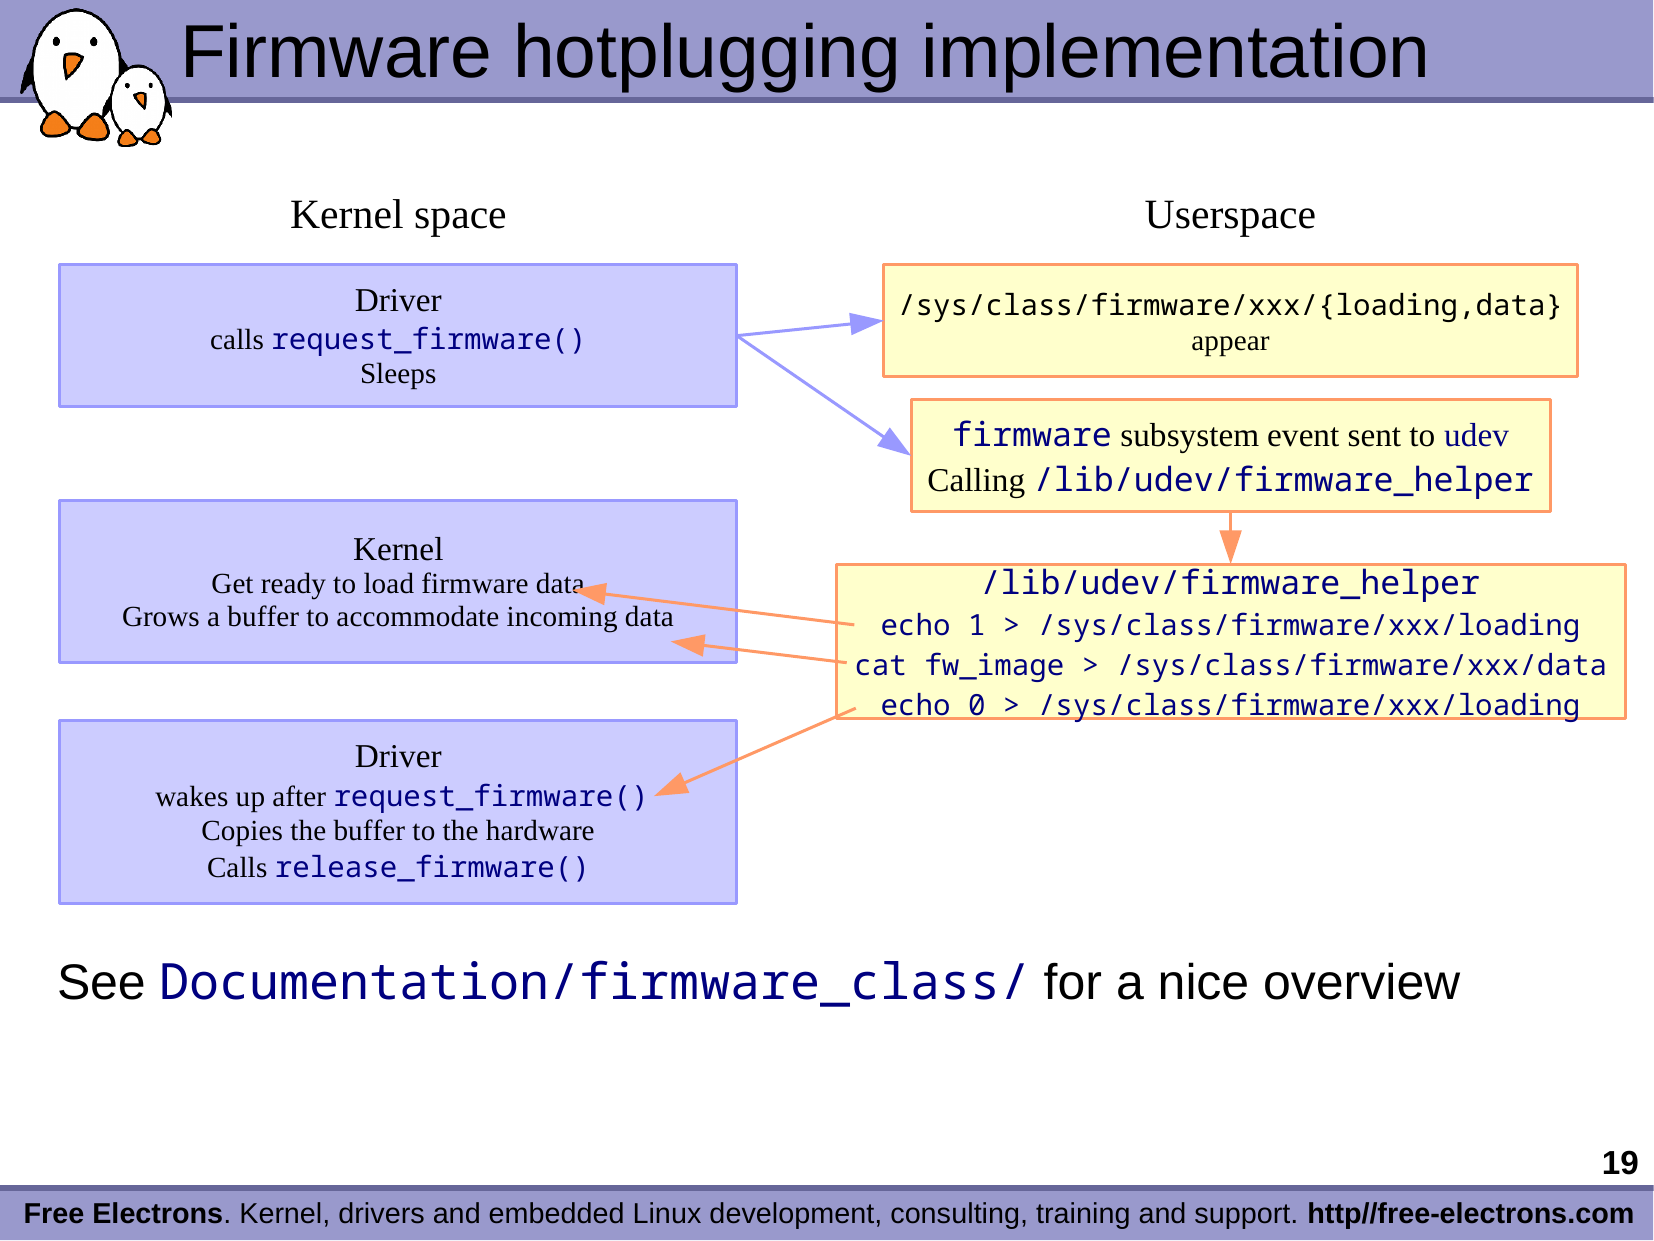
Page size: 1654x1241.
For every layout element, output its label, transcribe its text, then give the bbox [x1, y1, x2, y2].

text_box Driver wakes up after request_firmware() Copies the buffer to the hardware Calls release_firmware() [59, 720, 737, 904]
picture [20, 8, 172, 147]
text_box /sys/class/firmware/xxx/{loading,data} appear [883, 264, 1578, 377]
text_box firmware subsystem event sent to udev Calling /lib/udev/firmware_helper [911, 399, 1551, 512]
text_box /lib/udev/firmware_helper echo 1 > /sys/class/firmware/xxx/loading cat fw_image > /sys/class/firmware/xxx/data echo 0 > /sys/class/firmware/xxx/loading [836, 564, 1626, 719]
list See Documentation/firmware_class/ for a nice overview [39, 946, 1607, 1033]
title Firmware hotplugging implementation [60, 0, 1551, 103]
text_box Userspace [1144, 191, 1317, 249]
text_box Kernel Get ready to load firmware data Grows a buffer to accommodate incoming data [59, 500, 737, 663]
text_box Driver calls request_firmware() Sleeps [59, 264, 737, 407]
text_box Kernel space [290, 191, 508, 249]
